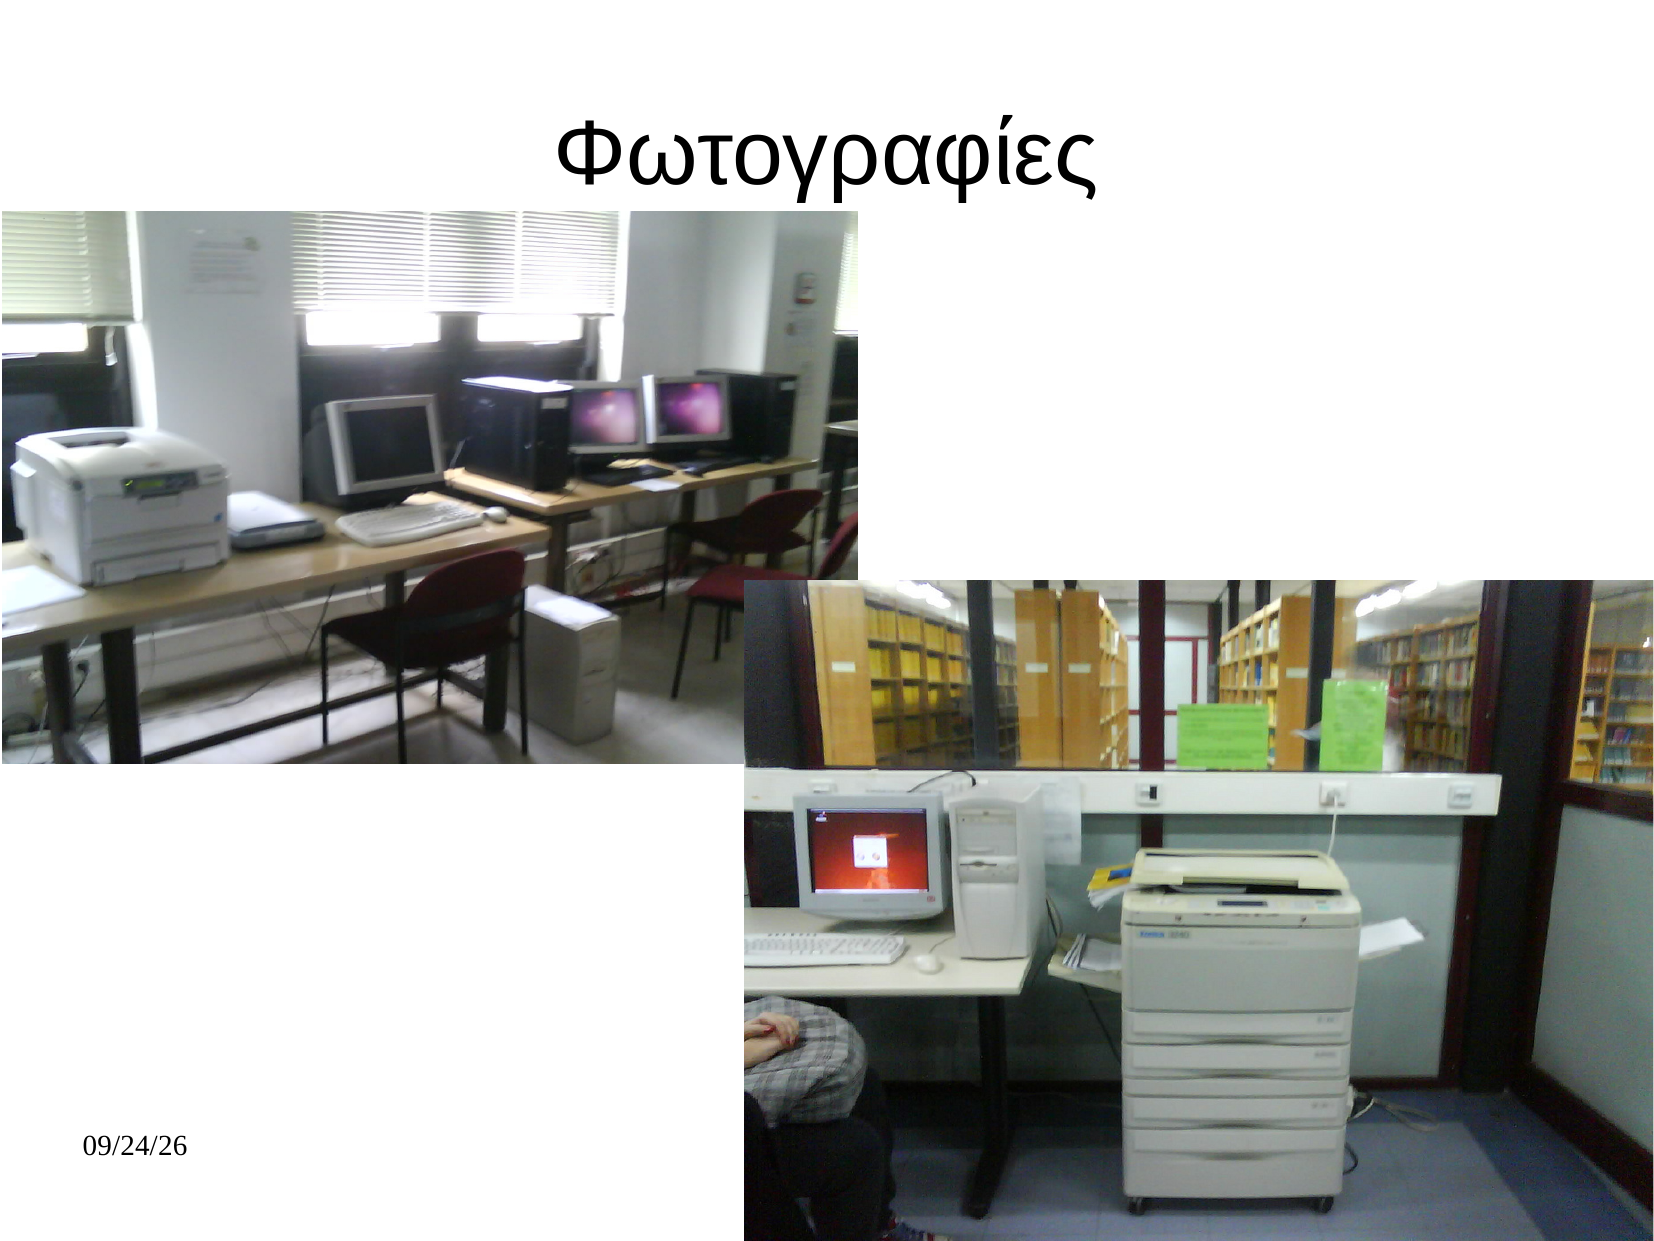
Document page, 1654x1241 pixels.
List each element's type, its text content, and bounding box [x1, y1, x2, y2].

picture [2, 211, 1654, 1241]
title Φωτογραφίες [82, 56, 1571, 250]
